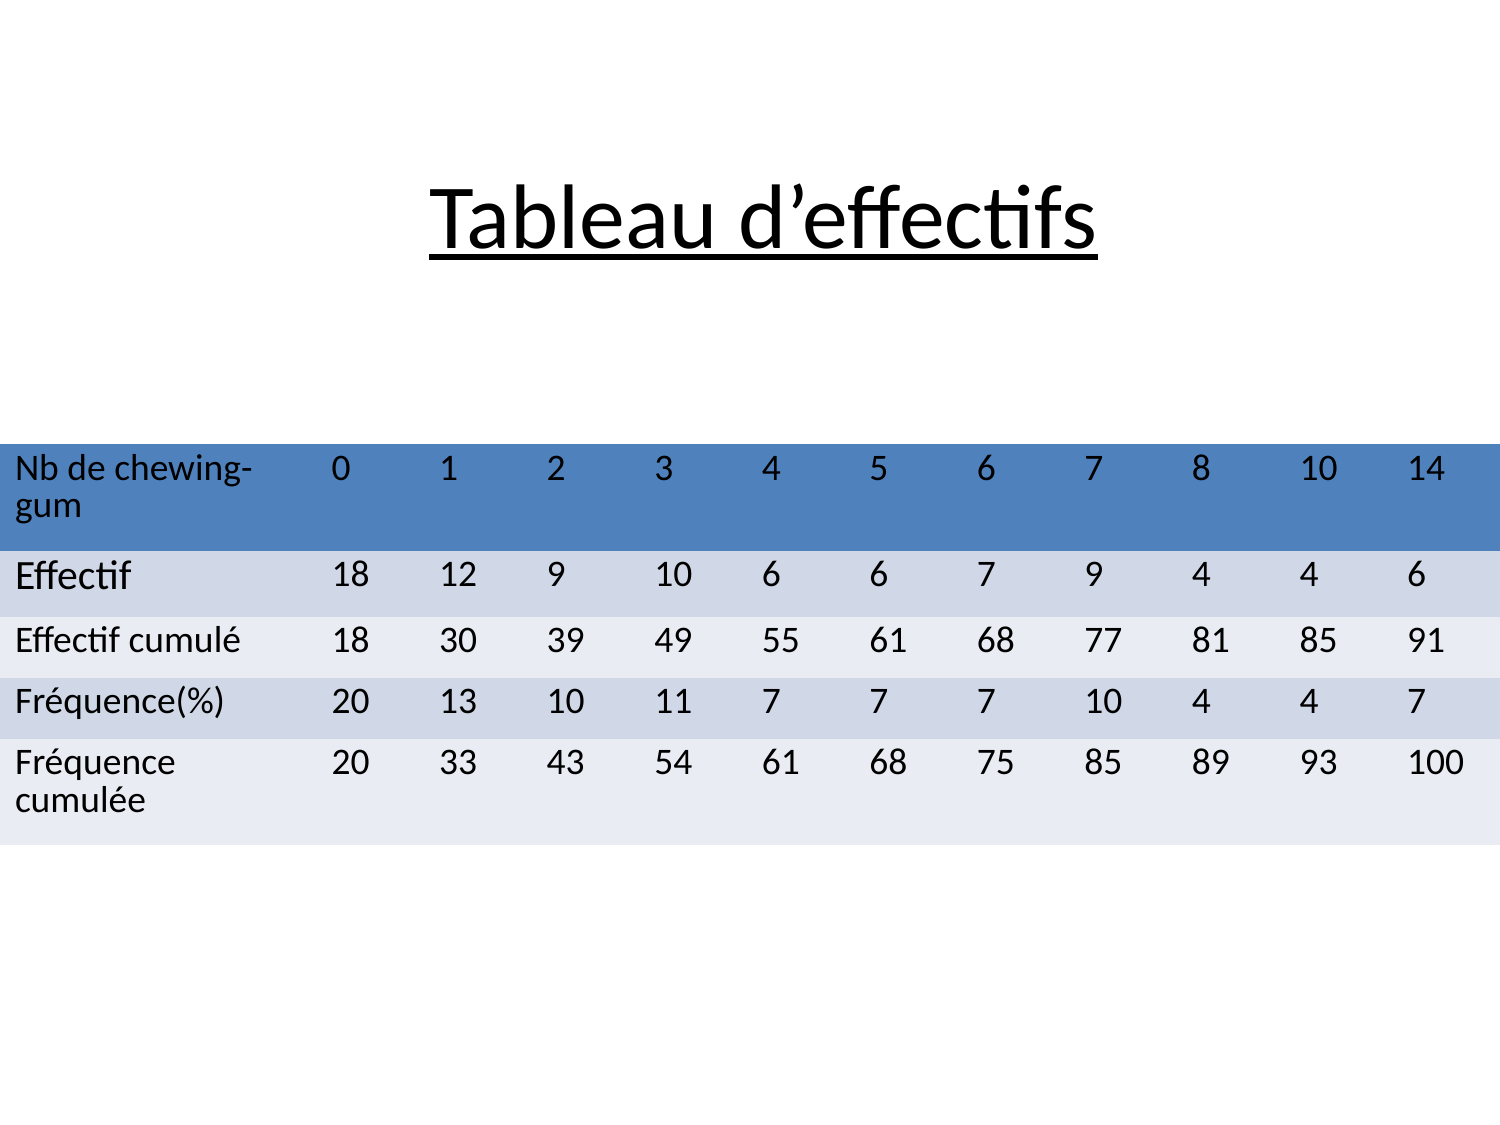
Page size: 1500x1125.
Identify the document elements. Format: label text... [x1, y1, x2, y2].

table_cell 13 [424, 678, 532, 739]
table_cell 85 [1069, 739, 1177, 845]
table_header 1 [424, 444, 532, 551]
table_header 8 [1177, 444, 1285, 551]
table_cell 85 [1285, 617, 1392, 678]
table_cell 54 [639, 739, 747, 845]
table_header 5 [854, 444, 962, 551]
table_cell 100 [1392, 739, 1500, 845]
table_cell 91 [1392, 617, 1500, 678]
table_cell Fréquence cumulée [0, 739, 317, 845]
table_cell 10 [639, 551, 747, 617]
table_header 2 [532, 444, 639, 551]
table_cell 75 [962, 739, 1069, 845]
table_header 14 [1392, 444, 1500, 551]
table_cell 4 [1177, 678, 1285, 739]
table_cell 68 [854, 739, 962, 845]
table_cell 18 [317, 551, 424, 617]
table_header 3 [639, 444, 747, 551]
table_cell 33 [424, 739, 532, 845]
table_cell 7 [962, 678, 1069, 739]
table_cell 10 [532, 678, 639, 739]
table_header 0 [317, 444, 424, 551]
table_cell 7 [1392, 678, 1500, 739]
table_cell 55 [747, 617, 854, 678]
table_header 10 [1285, 444, 1392, 551]
table_cell 39 [532, 617, 639, 678]
table_header Nb de chewing-gum [0, 444, 317, 551]
table_cell 9 [532, 551, 639, 617]
table_cell 11 [639, 678, 747, 739]
table_cell 7 [747, 678, 854, 739]
table_cell 61 [854, 617, 962, 678]
table_header 7 [1069, 444, 1177, 551]
table_cell 6 [747, 551, 854, 617]
table_cell 43 [532, 739, 639, 845]
table_cell Effectif [0, 551, 317, 617]
table_cell 7 [962, 551, 1069, 617]
table_cell 93 [1285, 739, 1392, 845]
table_cell 68 [962, 617, 1069, 678]
table_cell Fréquence(%) [0, 678, 317, 739]
table_cell Effectif cumulé [0, 617, 317, 678]
table_cell 9 [1069, 551, 1177, 617]
table_cell 81 [1177, 617, 1285, 678]
table_header 4 [747, 444, 854, 551]
table_header 6 [962, 444, 1069, 551]
table_cell 61 [747, 739, 854, 845]
title Tableau d’effectifs [88, 149, 1439, 337]
table_cell 49 [639, 617, 747, 678]
table_cell 30 [424, 617, 532, 678]
table_cell 4 [1177, 551, 1285, 617]
table_cell 20 [317, 739, 424, 845]
table_cell 20 [317, 678, 424, 739]
table_cell 6 [1392, 551, 1500, 617]
table_cell 4 [1285, 678, 1392, 739]
table_cell 89 [1177, 739, 1285, 845]
table_cell 4 [1285, 551, 1392, 617]
table_cell 12 [424, 551, 532, 617]
table_cell 18 [317, 617, 424, 678]
table_cell 7 [854, 678, 962, 739]
table_cell 10 [1069, 678, 1177, 739]
table_cell 6 [854, 551, 962, 617]
table_cell 77 [1069, 617, 1177, 678]
